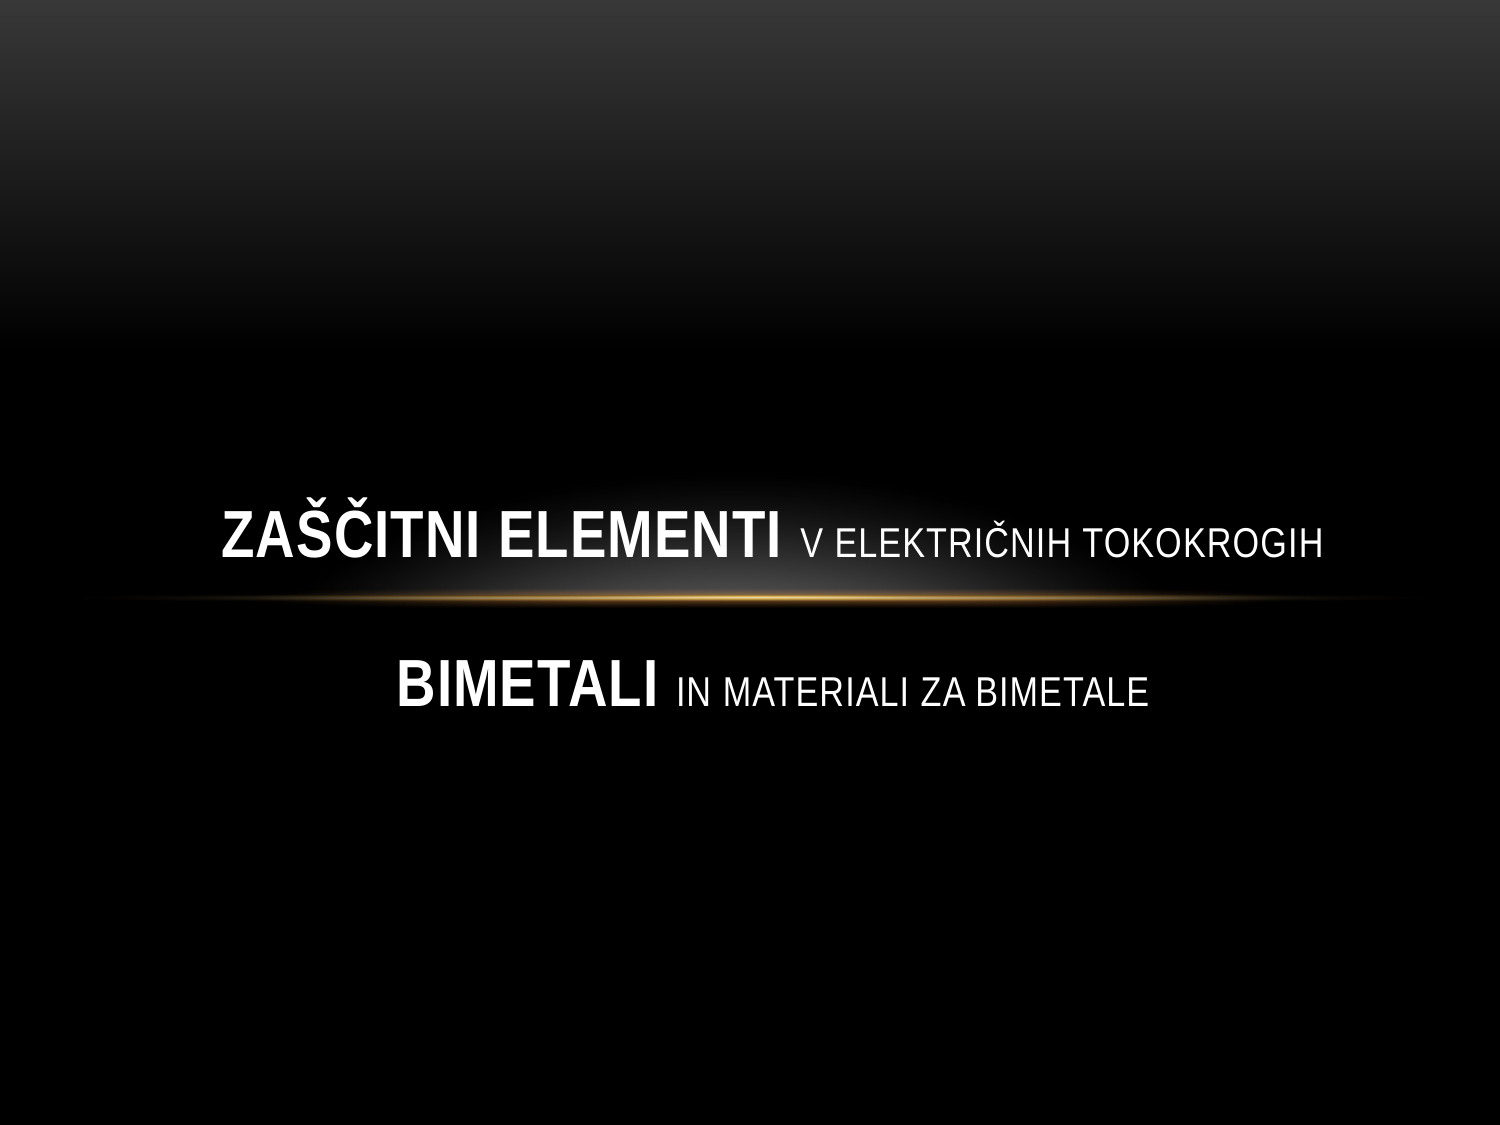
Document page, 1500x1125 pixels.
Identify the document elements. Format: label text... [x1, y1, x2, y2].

title Zaščitni elementi v električnih tokokrogih Bimetali in materiali za bimetale [123, 278, 1423, 728]
picture [0, 0, 1500, 750]
